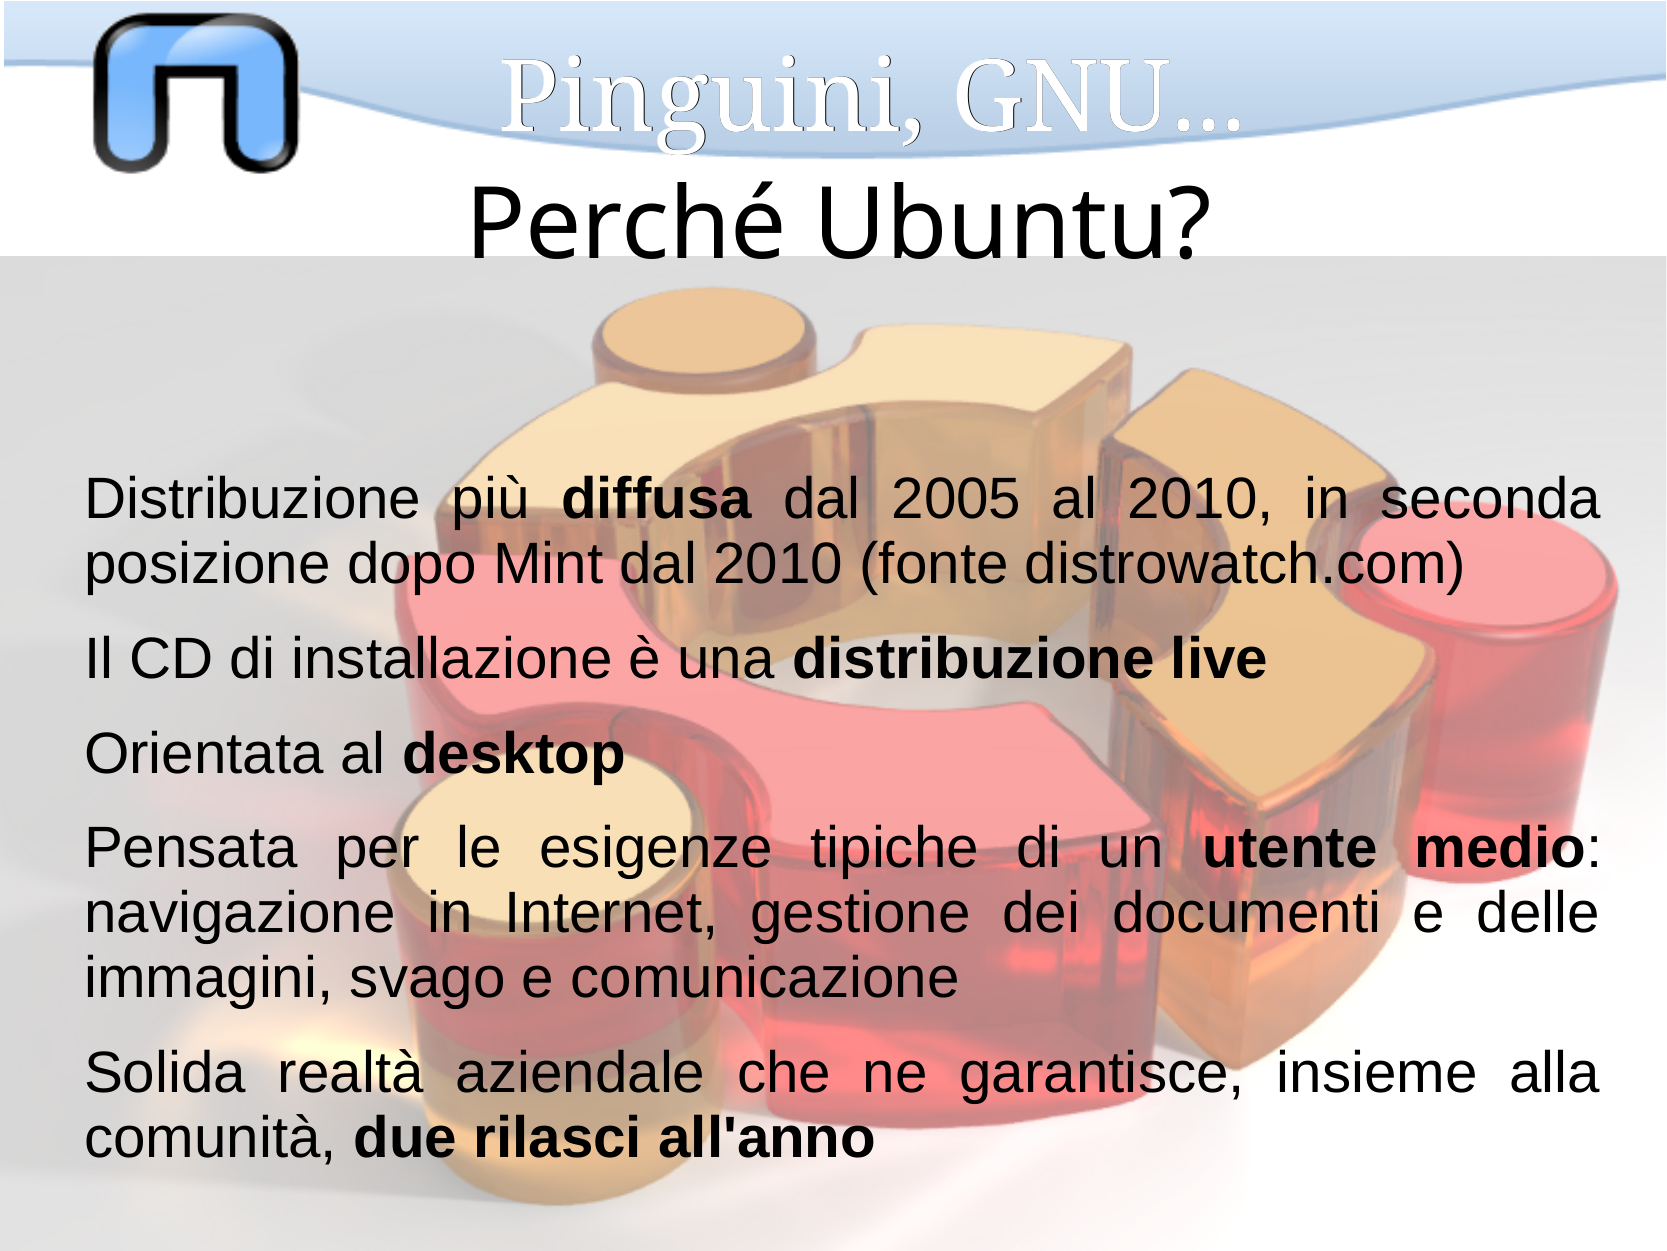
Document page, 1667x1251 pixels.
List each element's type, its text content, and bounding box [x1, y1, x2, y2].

text_box Distribuzione più diffusa dal 2005 al 2010, in seconda posizione dopo Mint dal 2010 (fonte distrowatch.com) Il CD di installazione è una distribuzione live Orientata al desktop Pensata per le esigenze tipiche di un utente medio: navigazione in Internet, gestione dei documenti e delle immagini, svago e comunicazione Solida realtà aziendale che ne garantisce, insieme alla comunità, due rilasci all'anno [42, 466, 1603, 1170]
text_box Pinguini, GNU... [483, 16, 1279, 161]
picture [0, 0, 1667, 1251]
text_box Perché Ubuntu? [214, 161, 1464, 279]
